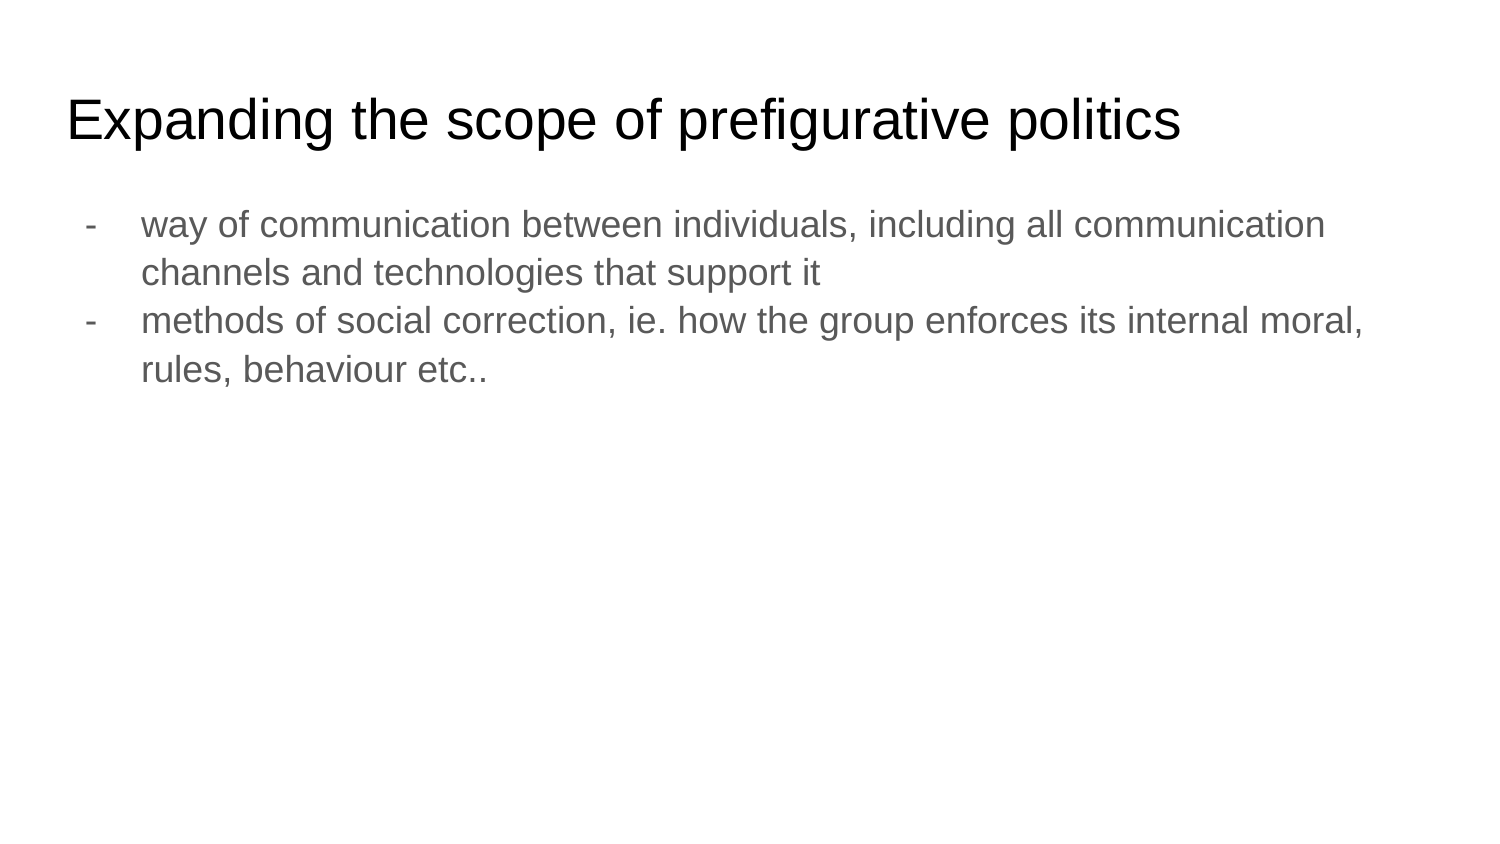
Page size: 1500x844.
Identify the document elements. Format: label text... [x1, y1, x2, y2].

list way of communication between individuals, including all communication channels and technologies that support it methods of social correction, ie. how the group enforces its internal moral, rules, behaviour etc.. [51, 182, 1449, 743]
title Expanding the scope of prefigurative politics [51, 72, 1449, 167]
